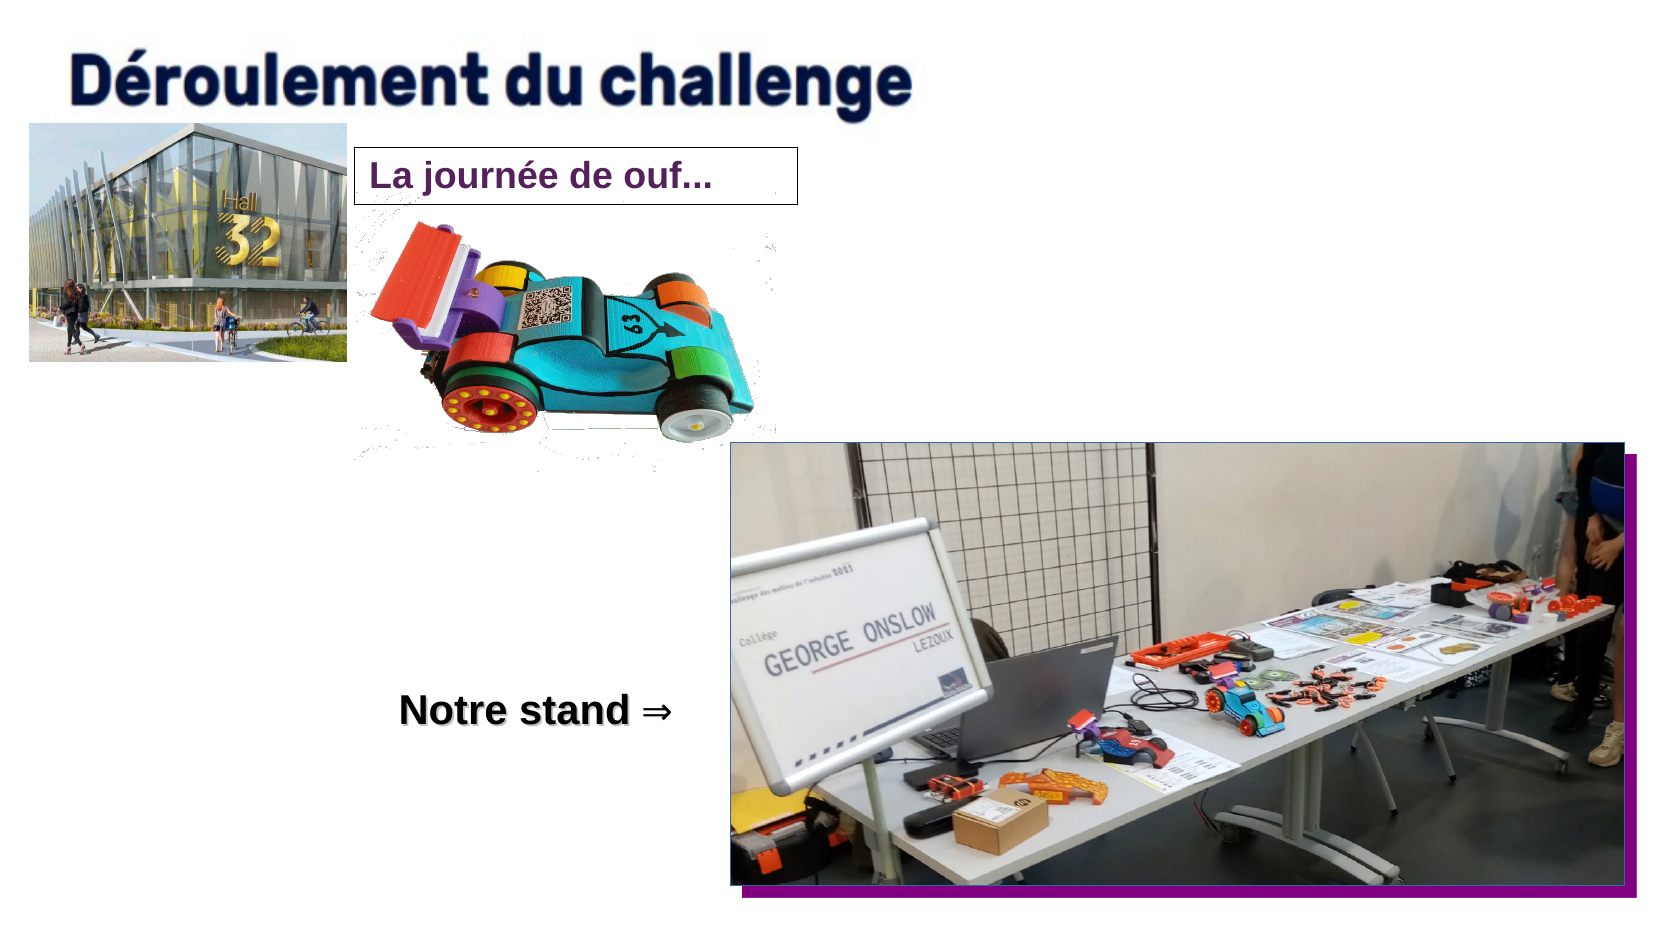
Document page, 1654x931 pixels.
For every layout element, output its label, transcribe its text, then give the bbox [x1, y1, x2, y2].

picture [354, 192, 1625, 886]
text_box La journée de ouf... [354, 147, 798, 205]
text_box Notre stand ⇒ [383, 679, 709, 741]
picture [29, 29, 945, 362]
